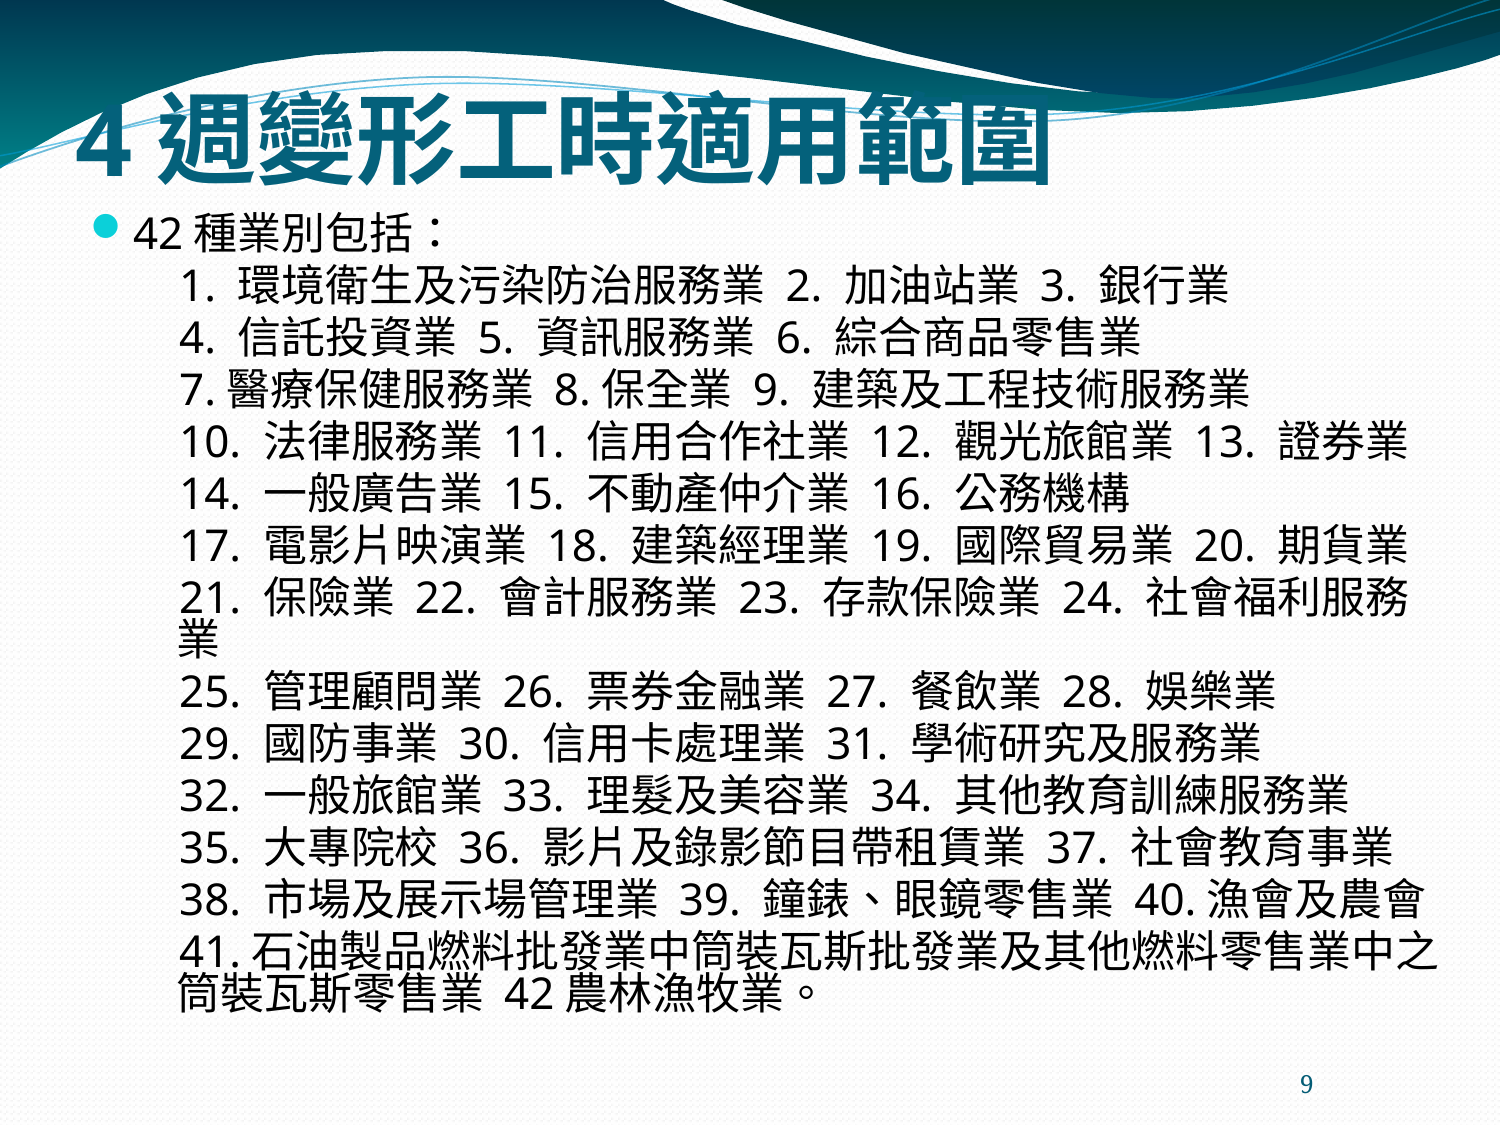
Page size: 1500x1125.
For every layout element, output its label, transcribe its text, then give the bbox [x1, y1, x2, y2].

title 4週變形工時適用範圍 [75, 54, 1426, 197]
text_box [1299, 1042, 1426, 1103]
list 42種業別包括： 1. 環境衛生及污染防治服務業 2. 加油站業 3. 銀行業 4. 信託投資業 5. 資訊服務業 6. 綜合商品零售業 7.醫療保健服務業 8.保全業 9. 建築及工程技術服務業 10. 法律服務業 11. 信用合作社業 12. 觀光旅館業 13. 證券業 14. 一般廣告業 15. 不動產仲介業 16. 公務機構 17. 電影片映演業 18. 建築經理業 19. 國際貿易業 20. 期貨業 21. 保險業 22. 會計服務業 23. 存款保險業 24. 社會福利服務業 25. 管理顧問業 26. 票券金融業 27. 餐飲業 28. 娛樂業 29. 國防事業 30. 信用卡處理業 31. 學術研究及服務業 32. 一般旅館業 33. 理髮及美容業 34. 其他教育訓練服務業 35. 大專院校 36. 影片及錄影節目帶租賃業 37. 社會教育事業 38. 市場及展示場管理業 39. 鐘錶、眼鏡零售業 40.漁會及農會 41.石油製品燃料批發業中筒裝瓦斯批發業及其他燃料零售業中之筒裝瓦斯零售業 42農林漁牧業。 [75, 208, 1465, 1038]
